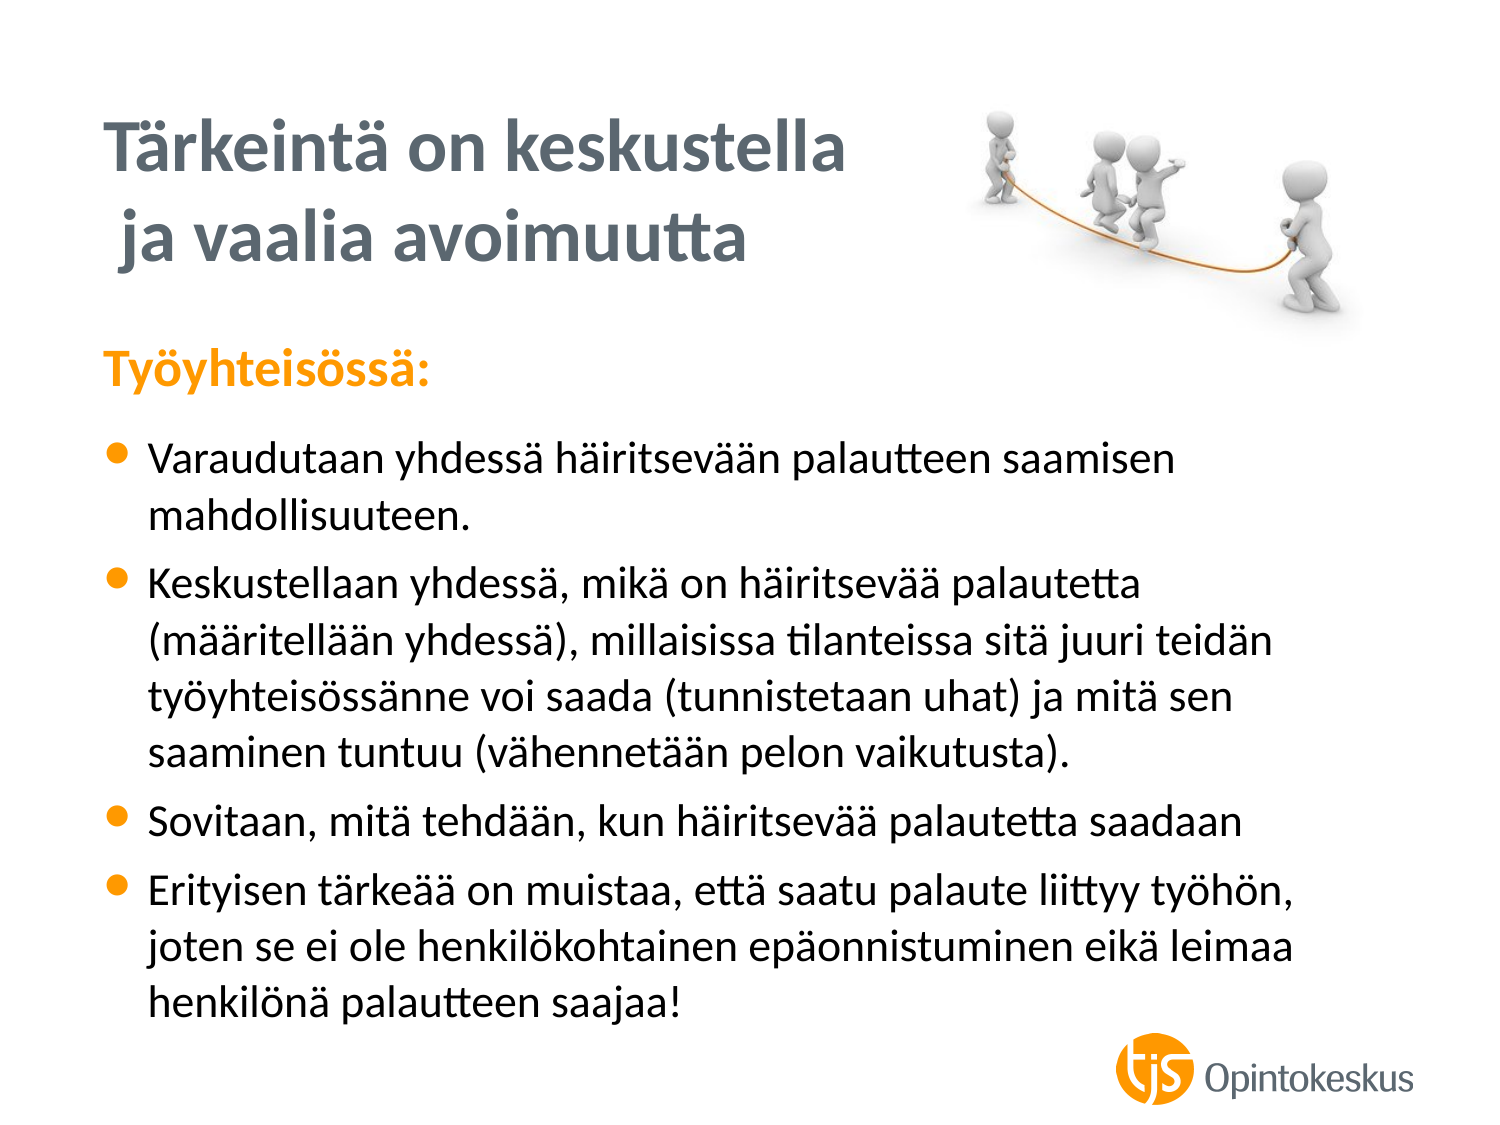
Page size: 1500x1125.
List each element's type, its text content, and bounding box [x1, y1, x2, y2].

picture [962, 0, 1364, 402]
list Työyhteisössä: Varaudutaan yhdessä häiritsevään palautteen saamisen mahdollisuuteen. Keskustellaan yhdessä, mikä on häiritsevää palautetta (määritellään yhdessä), millaisissa tilanteissa sitä juuri teidän työyhteisössänne voi saada (tunnistetaan uhat) ja mitä sen saaminen tuntuu (vähennetään pelon vaikutusta). Sovitaan, mitä tehdään, kun häiritsevää palautetta saadaan Erityisen tärkeää on muistaa, että saatu palaute liittyy työhön, joten se ei ole henkilökohtainen epäonnistuminen eikä leimaa henkilönä palautteen saajaa! [88, 324, 1412, 1004]
picture [1116, 1033, 1413, 1105]
title Tärkeintä on keskustella ja vaalia avoimuutta [88, 88, 874, 266]
